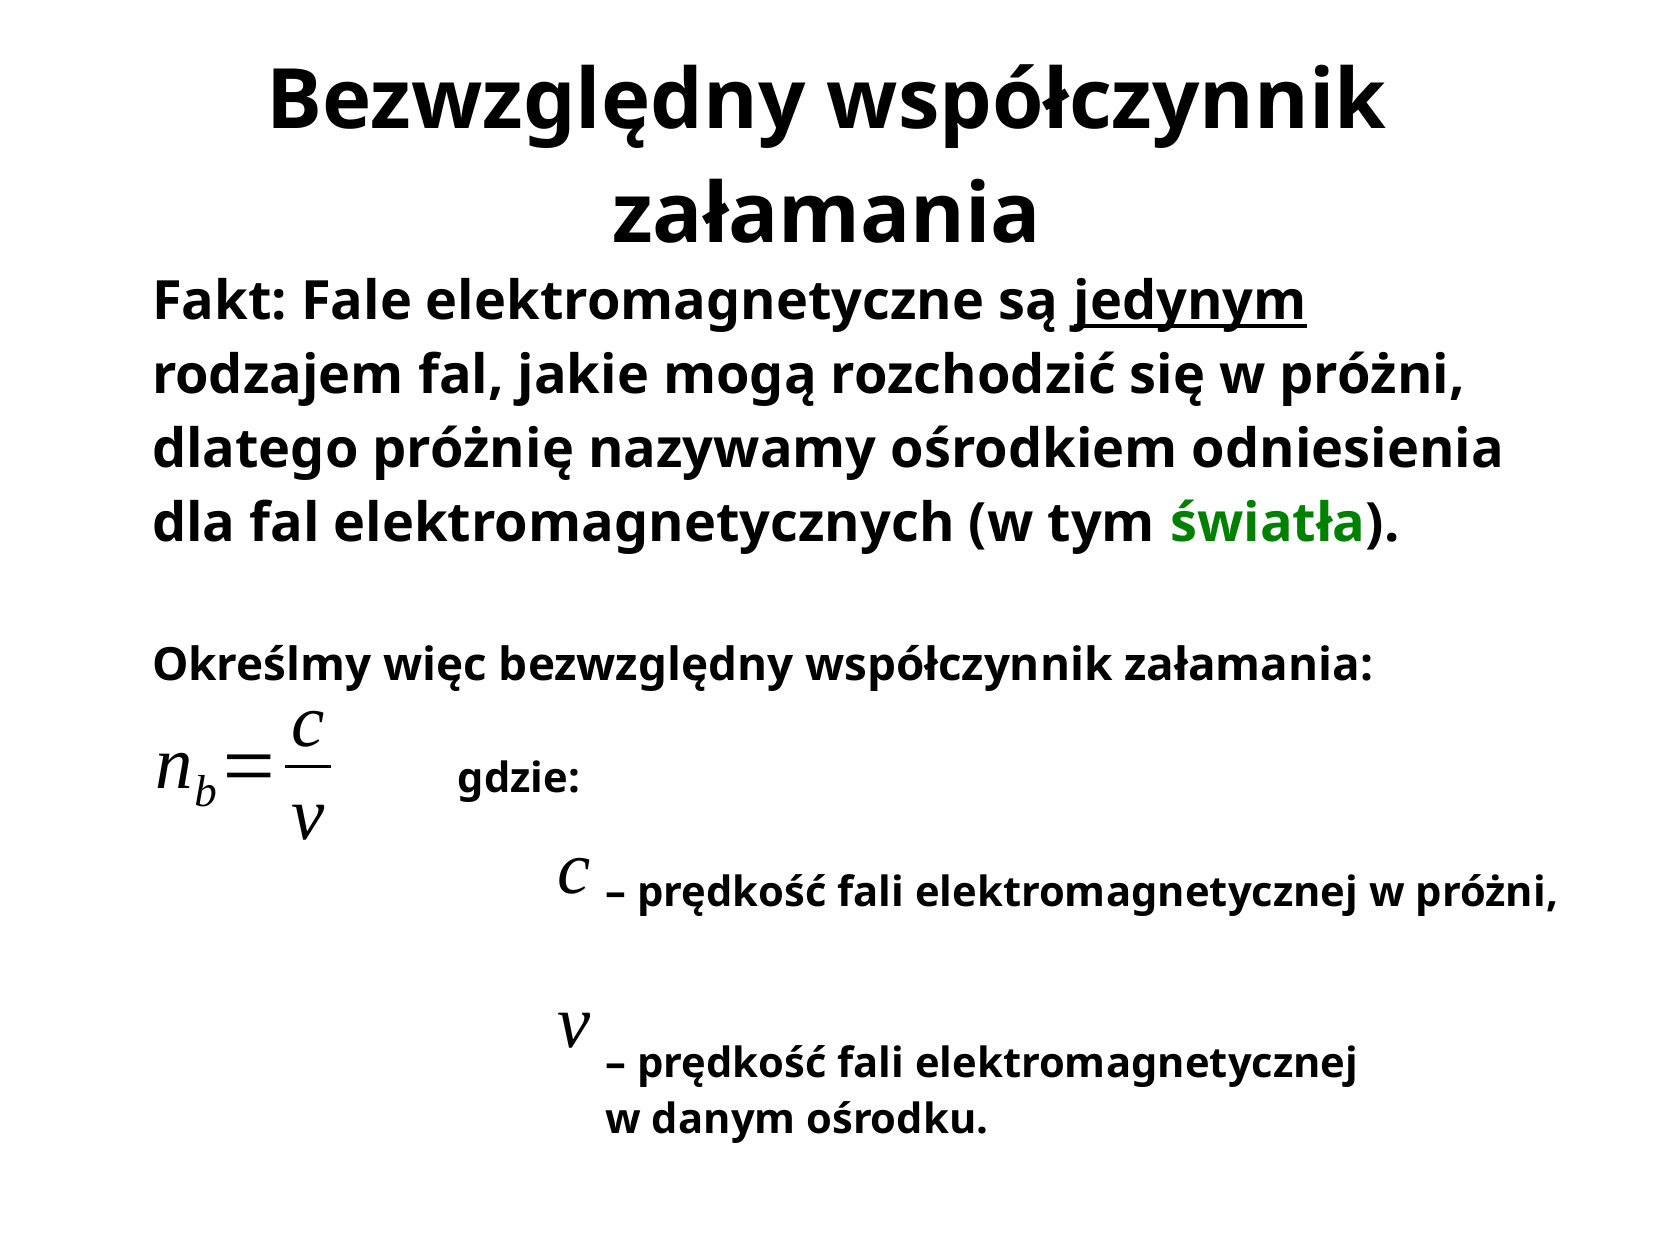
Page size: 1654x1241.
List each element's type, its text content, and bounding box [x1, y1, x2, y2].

chart [147, 679, 341, 856]
text_box gdzie: – prędkość fali elektromagnetycznej w próżni, – prędkość fali elektromagnetycznej w danym ośrodku. [442, 739, 1625, 1111]
title Bezwzględny współczynnik załamania [82, 56, 1571, 250]
chart [549, 826, 597, 910]
chart [549, 980, 597, 1063]
text_box Fakt: Fale elektromagnetyczne są jedynym rodzajem fal, jakie mogą rozchodzić się w próżni, dlatego próżnię nazywamy ośrodkiem odniesienia dla fal elektromagnetycznych (w tym światła). Określmy więc bezwzględny współczynnik załamania: [137, 253, 1536, 655]
